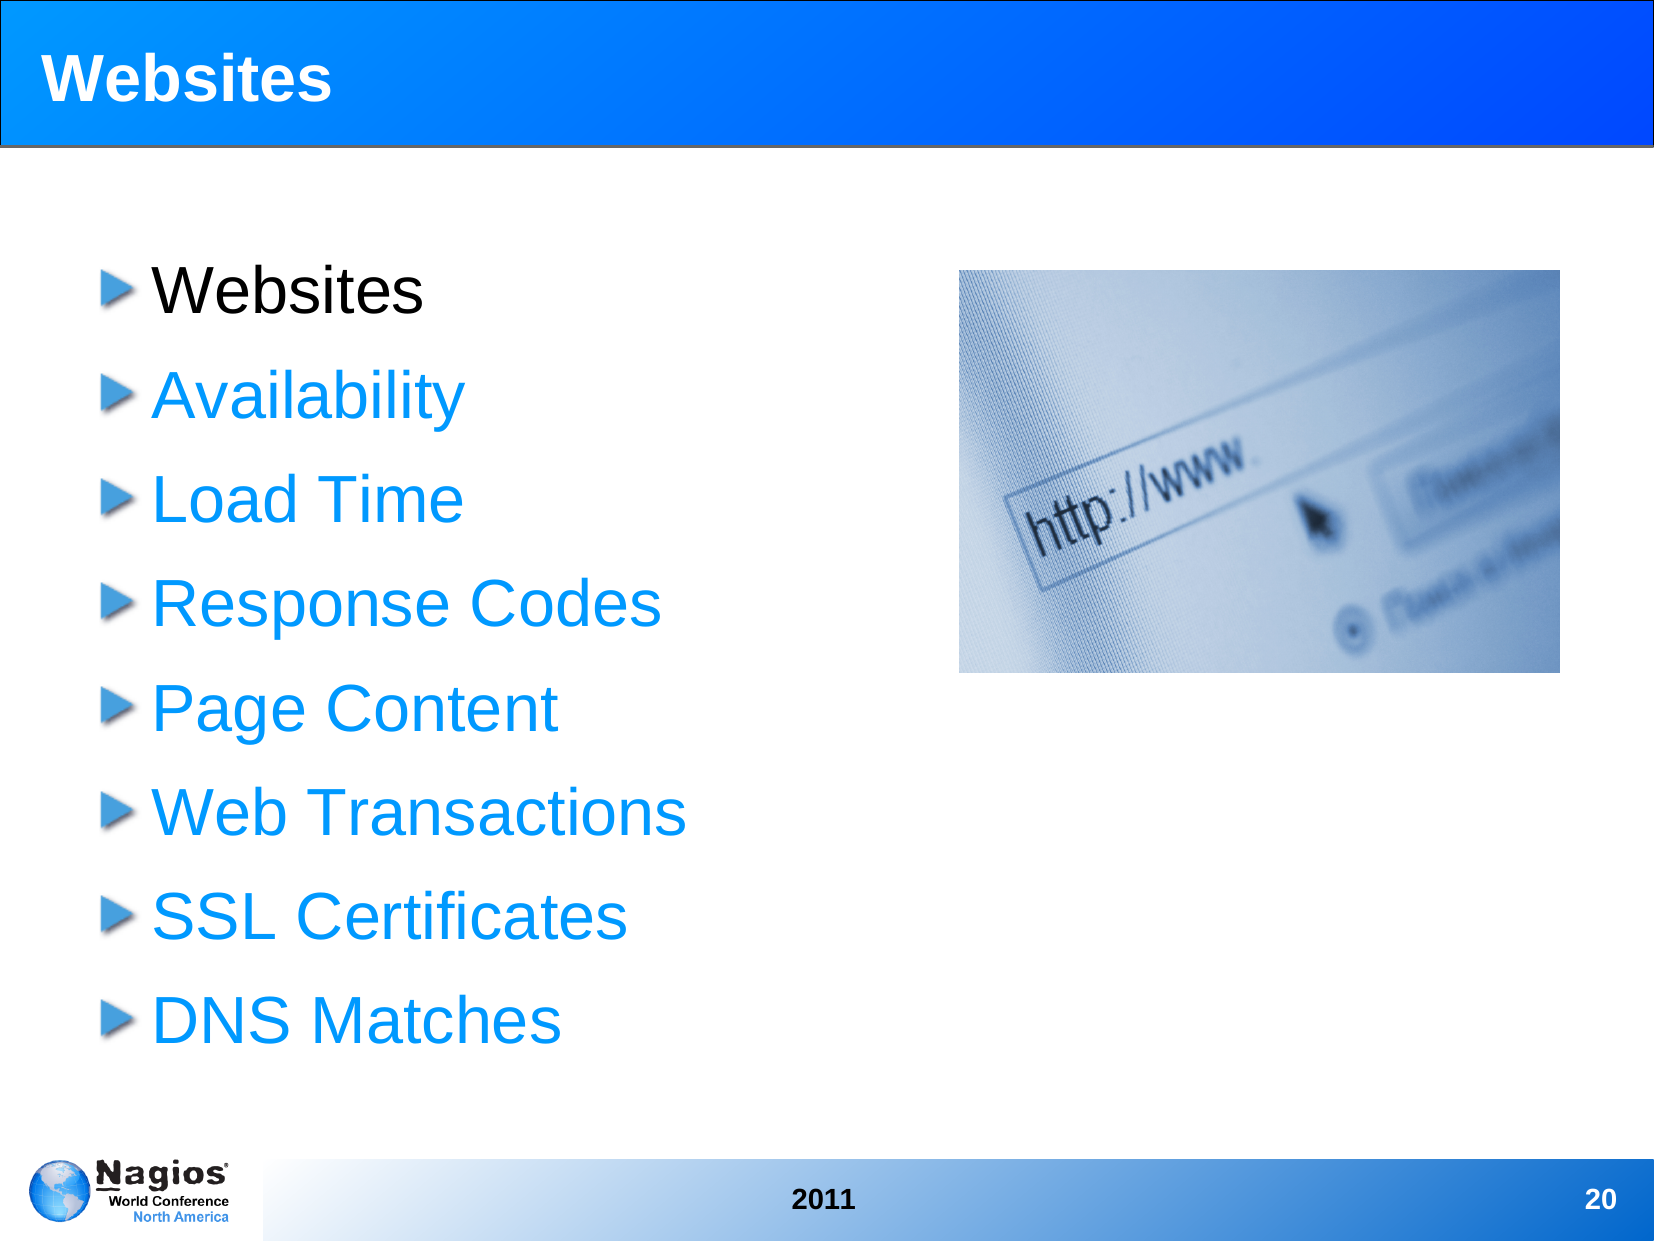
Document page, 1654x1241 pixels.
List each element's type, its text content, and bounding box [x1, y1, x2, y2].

title Websites [41, 36, 1248, 120]
picture [29, 1159, 229, 1235]
list Websites Availability Load Time Response Codes Page Content Web Transactions SSL Certificates DNS Matches [80, 253, 1569, 1059]
picture [959, 270, 1560, 673]
